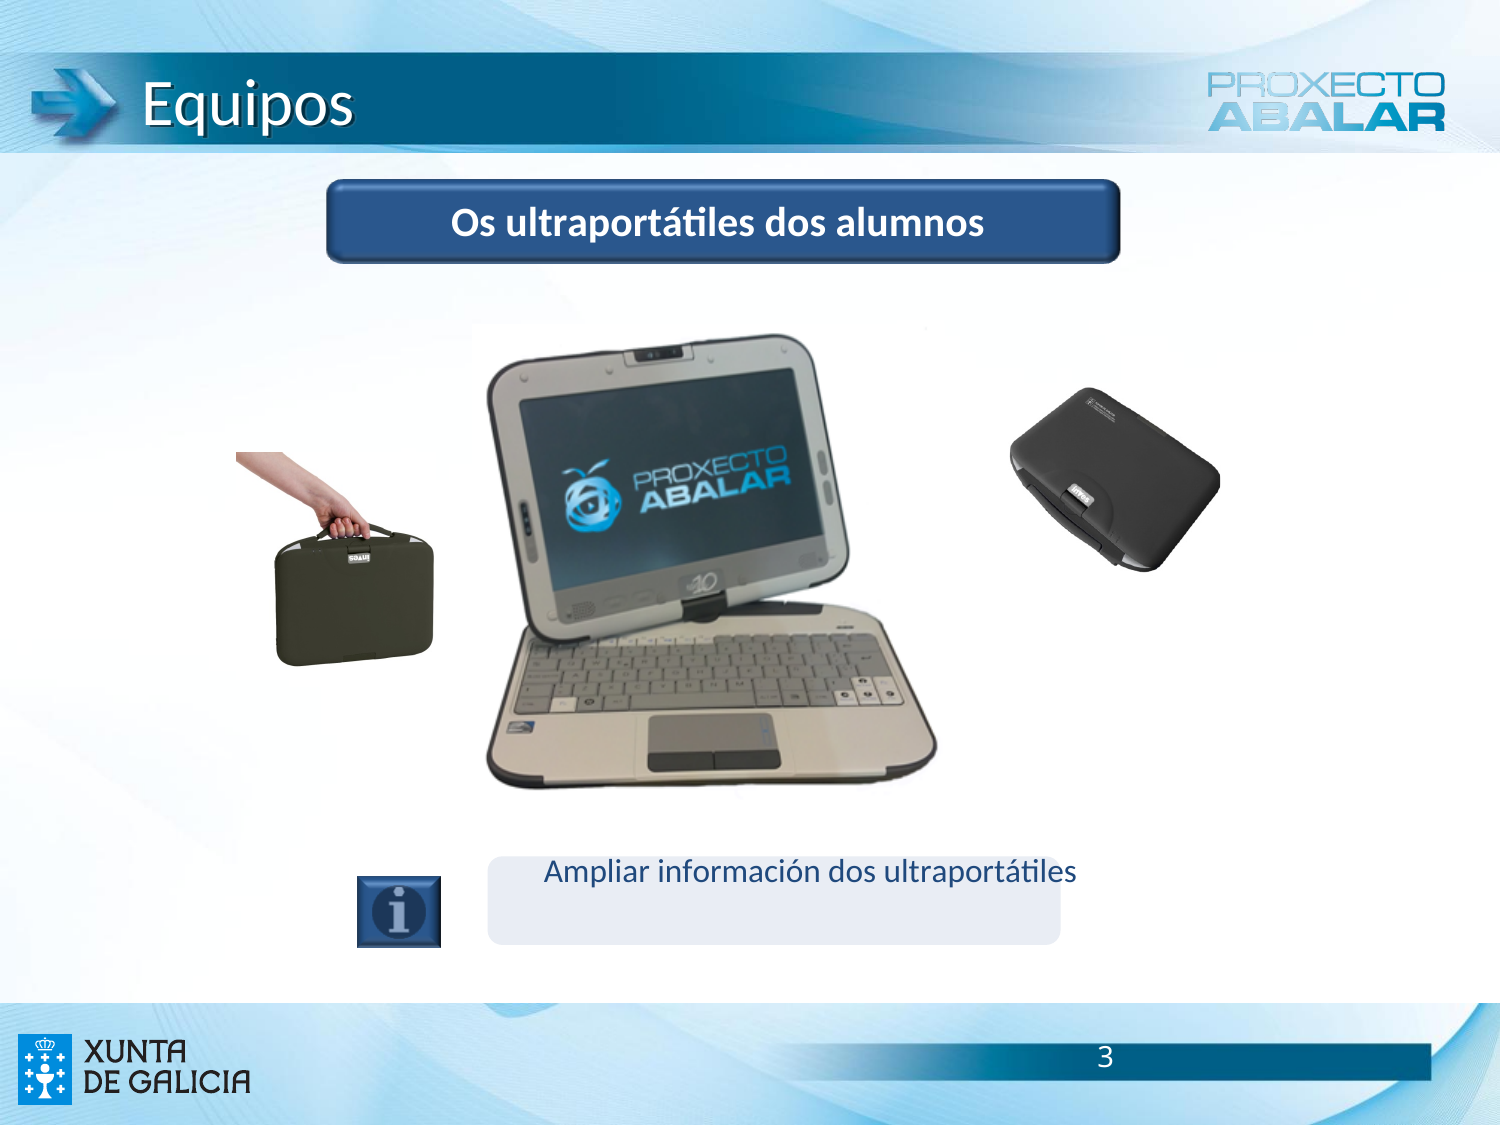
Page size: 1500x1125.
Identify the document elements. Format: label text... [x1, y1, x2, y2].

text_box <número> [1082, 1031, 1433, 1092]
text_box Os ultraportátiles dos alumnos [324, 164, 1112, 253]
picture [0, 0, 1500, 1125]
text_box Equipos [141, 58, 356, 139]
text_box [487, 856, 1061, 945]
text_box Ampliar información dos ultraportátiles [529, 833, 1123, 898]
